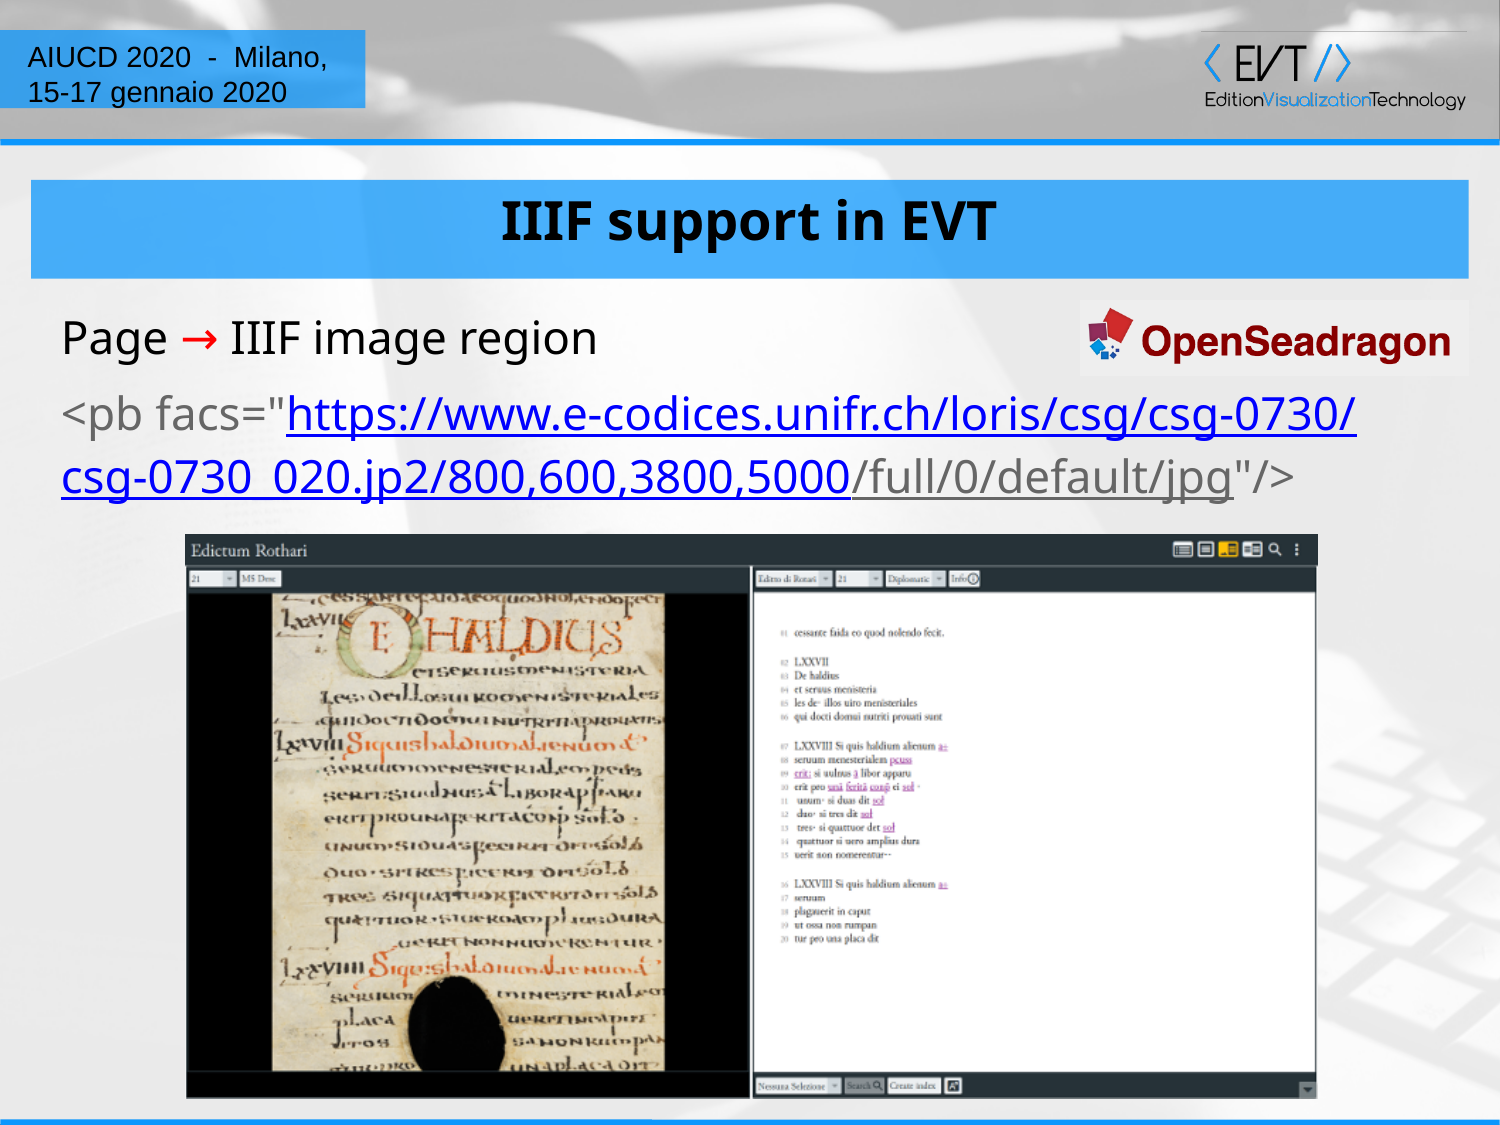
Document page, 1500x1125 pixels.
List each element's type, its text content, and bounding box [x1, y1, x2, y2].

list Page → IIIF image region <pb facs="https://www.e-codices.unifr.ch/loris/csg/csg-0730/csg-0730_020.jp2/800,600,3800,5000/full/0/default/jpg"/> [51, 299, 1436, 511]
picture [185, 534, 1318, 1099]
picture [1080, 300, 1469, 377]
text_box refers to www.ancientwisdoms.ac.uk/media/ontology/sawsOntology.owl#refersTo [0, 30, 366, 109]
title IIIF support in EVT [31, 176, 1469, 276]
picture [1201, 31, 1467, 112]
